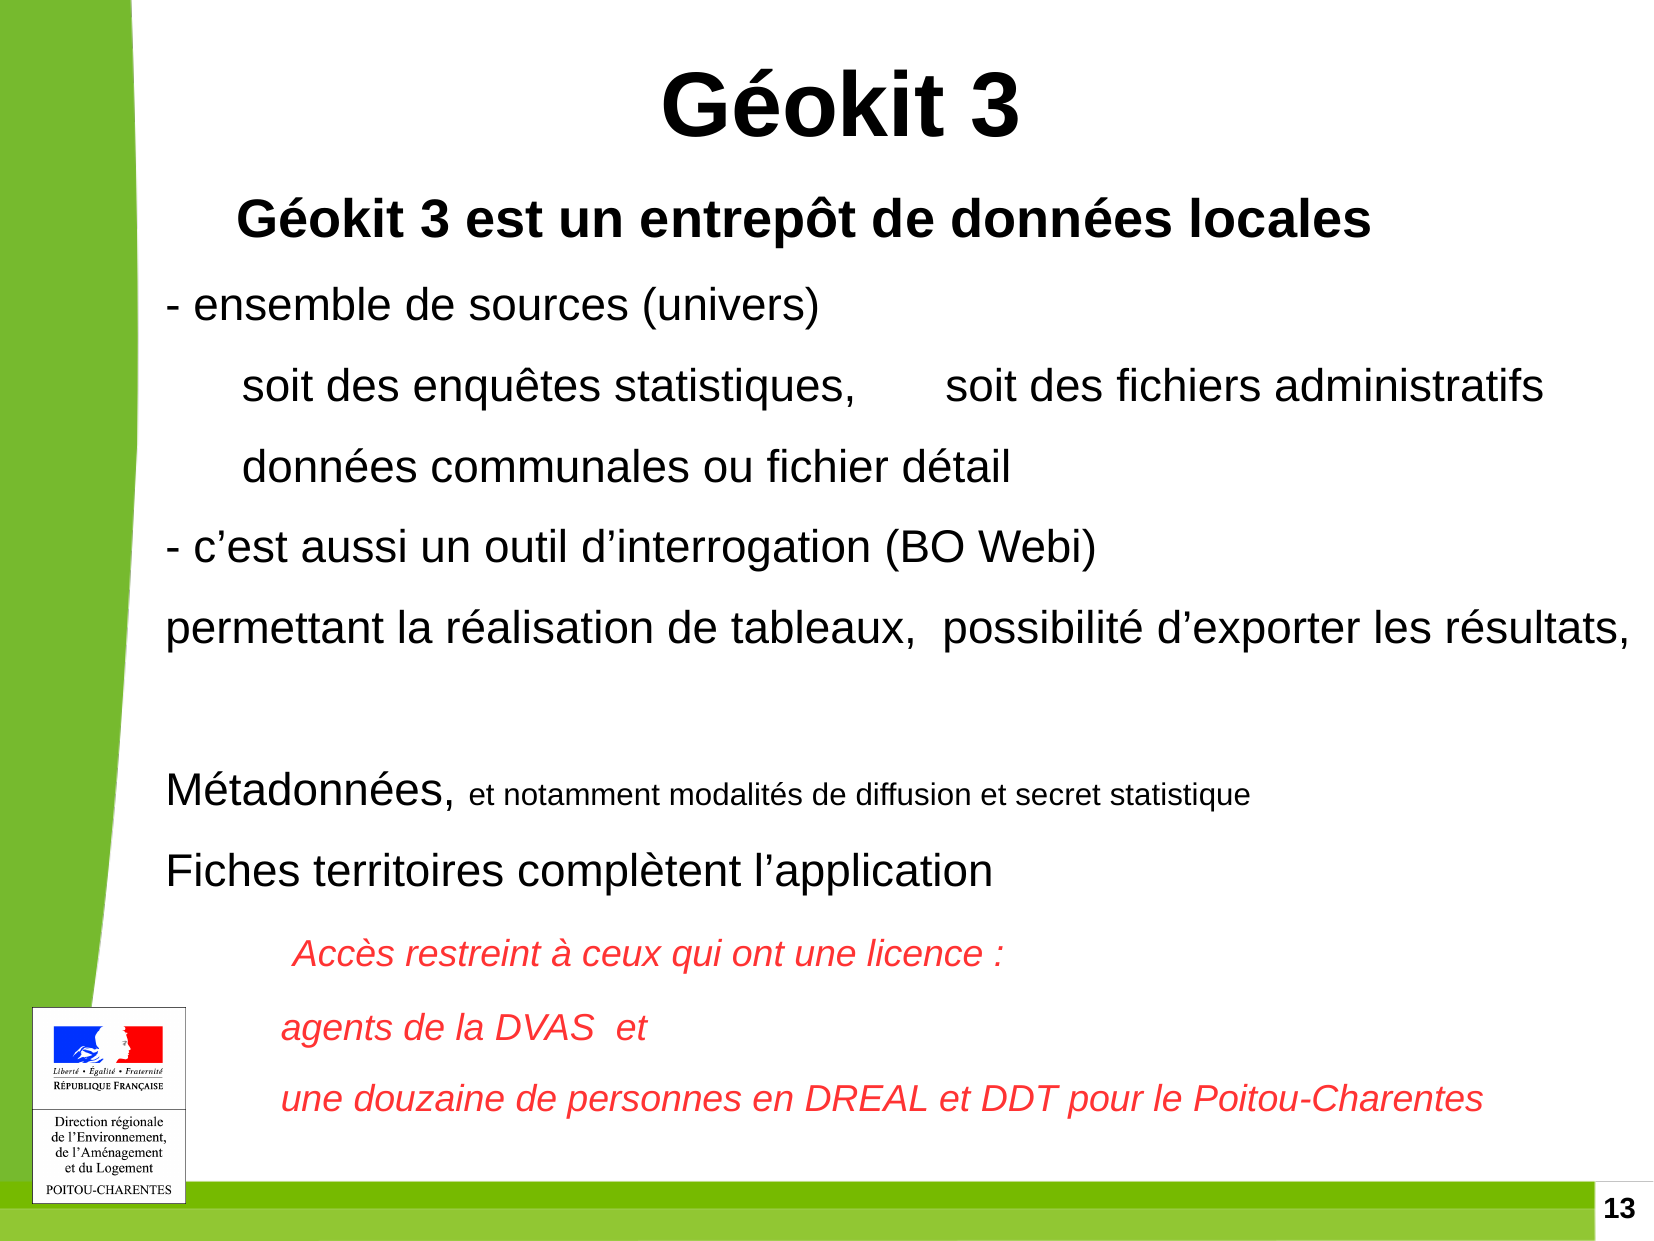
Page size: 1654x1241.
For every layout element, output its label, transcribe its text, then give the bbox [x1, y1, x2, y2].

list Géokit 3 est un entrepôt de données locales - ensemble de sources (univers) soit des enquêtes statistiques, soit des fichiers administratifs données communales ou fichier détail - c’est aussi un outil d’interrogation (BO Webi) permettant la réalisation de tableaux, possibilité d’exporter les résultats, Métadonnées, et notamment modalités de diffusion et secret statistique Fiches territoires complètent l’application Accès restreint à ceux qui ont une licence : agents de la DVAS et une douzaine de personnes en DREAL et DDT pour le Poitou-Charentes [165, 188, 1654, 1241]
picture [0, 0, 1654, 1241]
title Géokit 3 [136, 53, 1571, 157]
